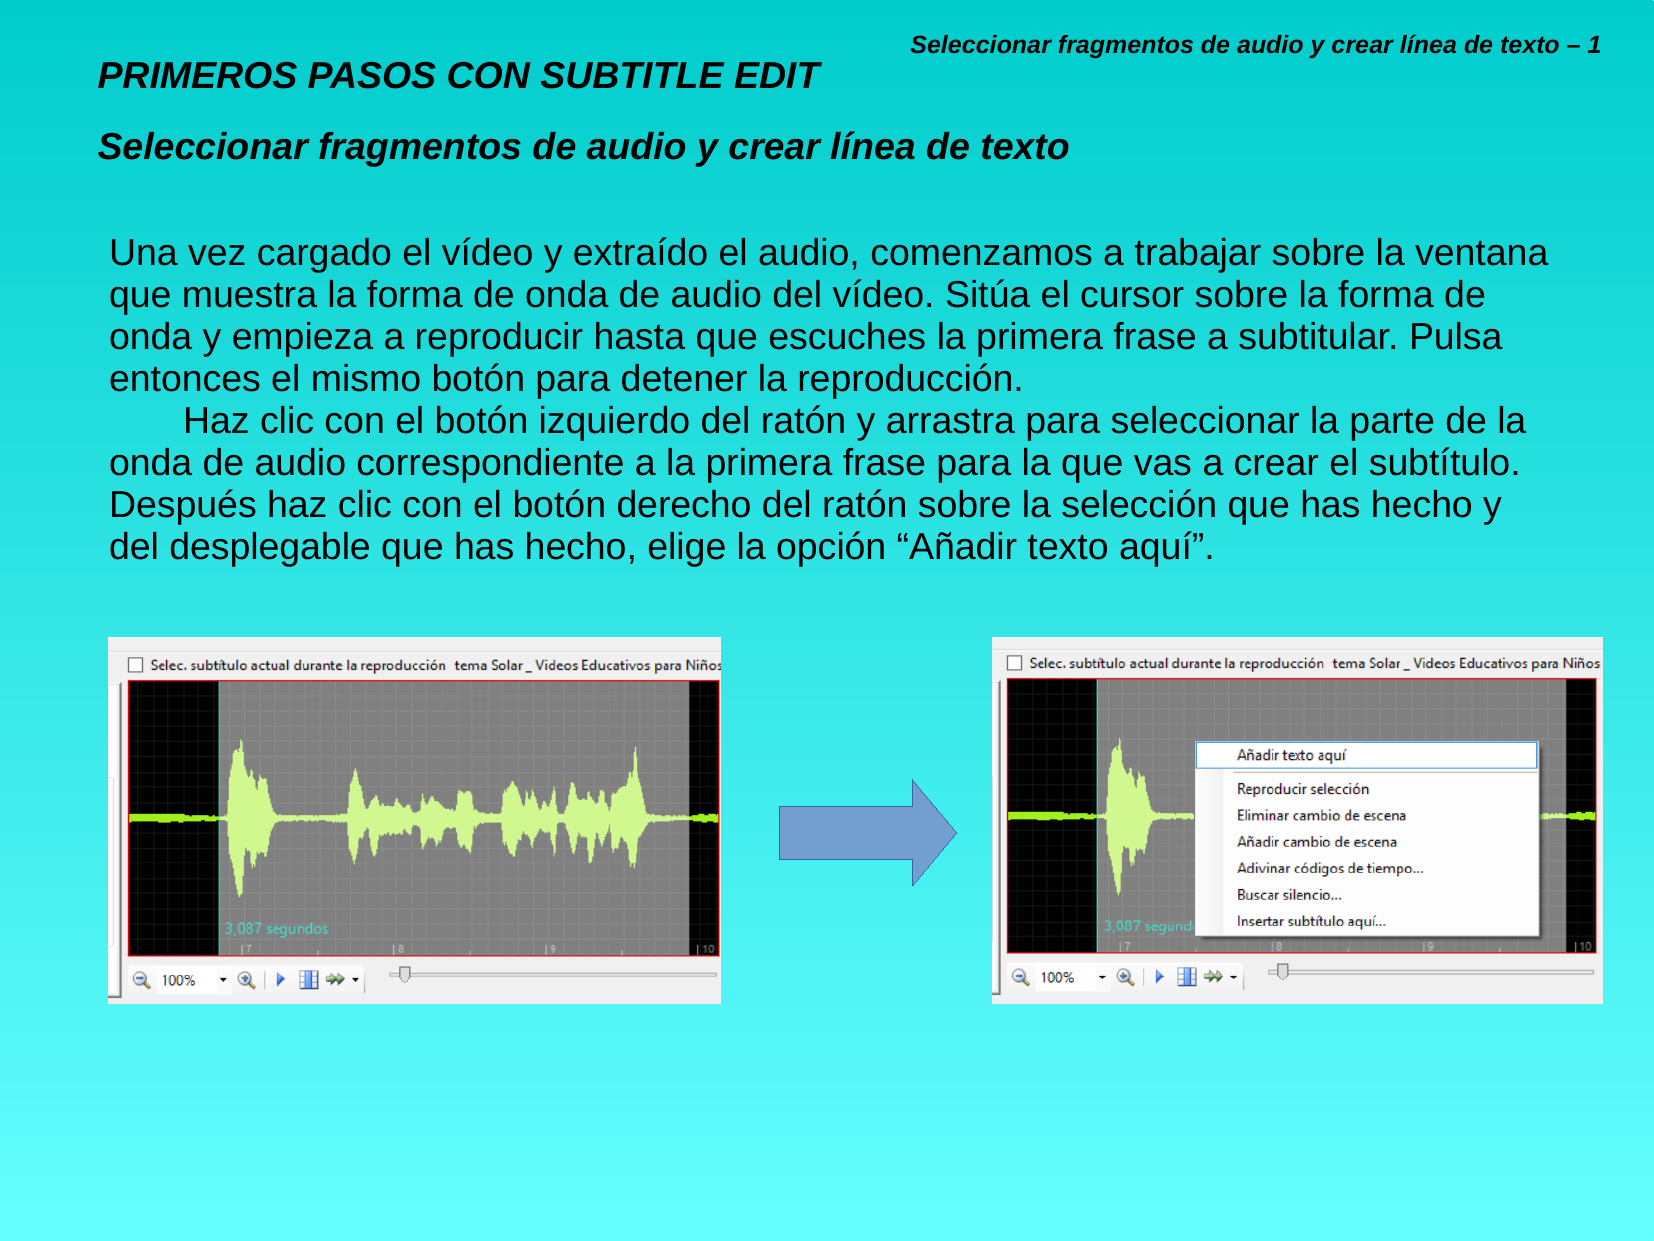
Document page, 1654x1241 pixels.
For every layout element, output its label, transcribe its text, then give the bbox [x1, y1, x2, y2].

text_box PRIMEROS PASOS CON SUBTITLE EDIT [82, 47, 922, 118]
text_box [779, 779, 957, 886]
text_box Una vez cargado el vídeo y extraído el audio, comenzamos a trabajar sobre la ventana que muestra la forma de onda de audio del vídeo. Sitúa el cursor sobre la forma de onda y empieza a reproducir hasta que escuches la primera frase a subtitular. Pulsa entonces el mismo botón para detener la reproducción. Haz clic con el botón izquierdo del ratón y arrastra para seleccionar la parte de la onda de audio correspondiente a la primera frase para la que vas a crear el subtítulo. Después haz clic con el botón derecho del ratón sobre la selección que has hecho y del desplegable que has hecho, elige la opción “Añadir texto aquí”. [94, 224, 1571, 613]
text_box Seleccionar fragmentos de audio y crear línea de texto [82, 118, 1146, 178]
picture [992, 637, 1603, 1004]
picture [108, 637, 721, 1004]
text_box Seleccionar fragmentos de audio y crear línea de texto – 1 [874, 23, 1619, 94]
